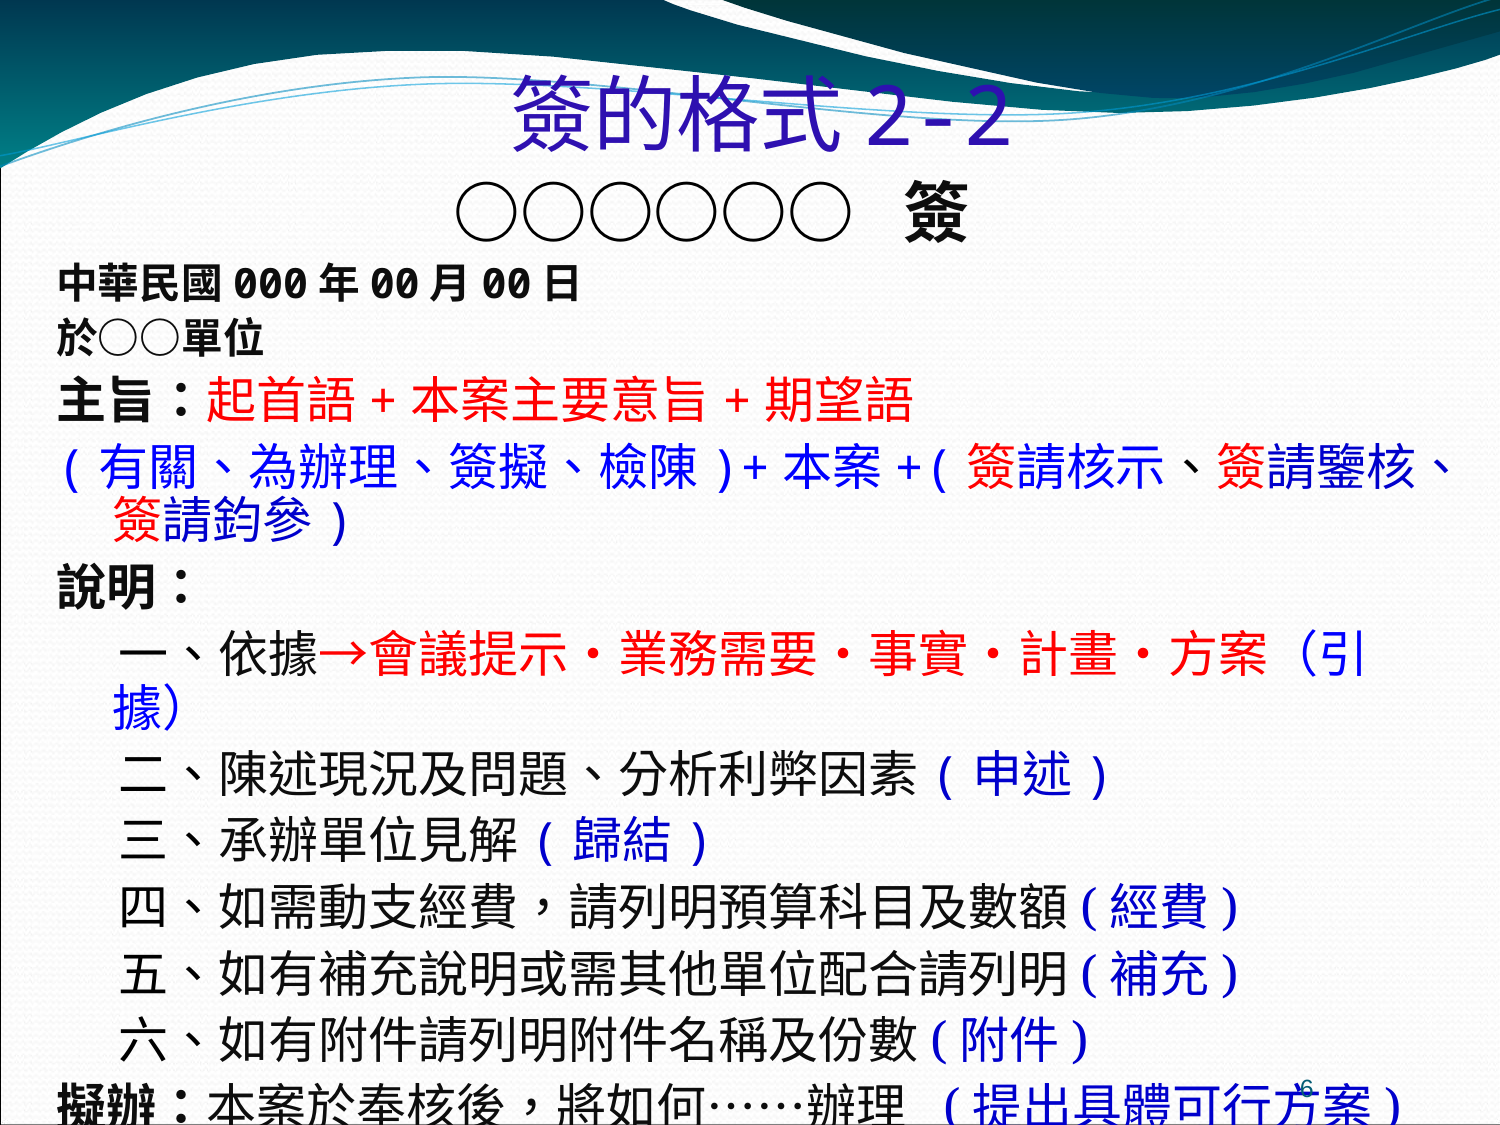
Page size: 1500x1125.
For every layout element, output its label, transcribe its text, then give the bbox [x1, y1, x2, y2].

text_box ○○○○○○ 簽 中華民國000年00月00日 於○○單位 主旨：起首語+本案主要意旨+期望語 (有關、為辦理、簽擬、檢陳)+本案+(簽請核示、簽請鑒核、簽請鈞參) 說明： 一、依據→會議提示‧業務需要‧事實‧計畫‧方案（引據） 二、陳述現況及問題、分析利弊因素(申述) 三、承辦單位見解(歸結) 四、如需動支經費，請列明預算科目及數額(經費) 五、如有補充說明或需其他單位配合請列明(補充) 六、如有附件請列明附件名稱及份數(附件) 擬辦：本案於奉核後，將如何……辦理 (提出具體可行方案) [41, 172, 1471, 1047]
text_box 簽的格式2-2 [53, 55, 1471, 170]
text_box [0, 0, 1500, 152]
text_box 6 [1299, 1042, 1426, 1103]
